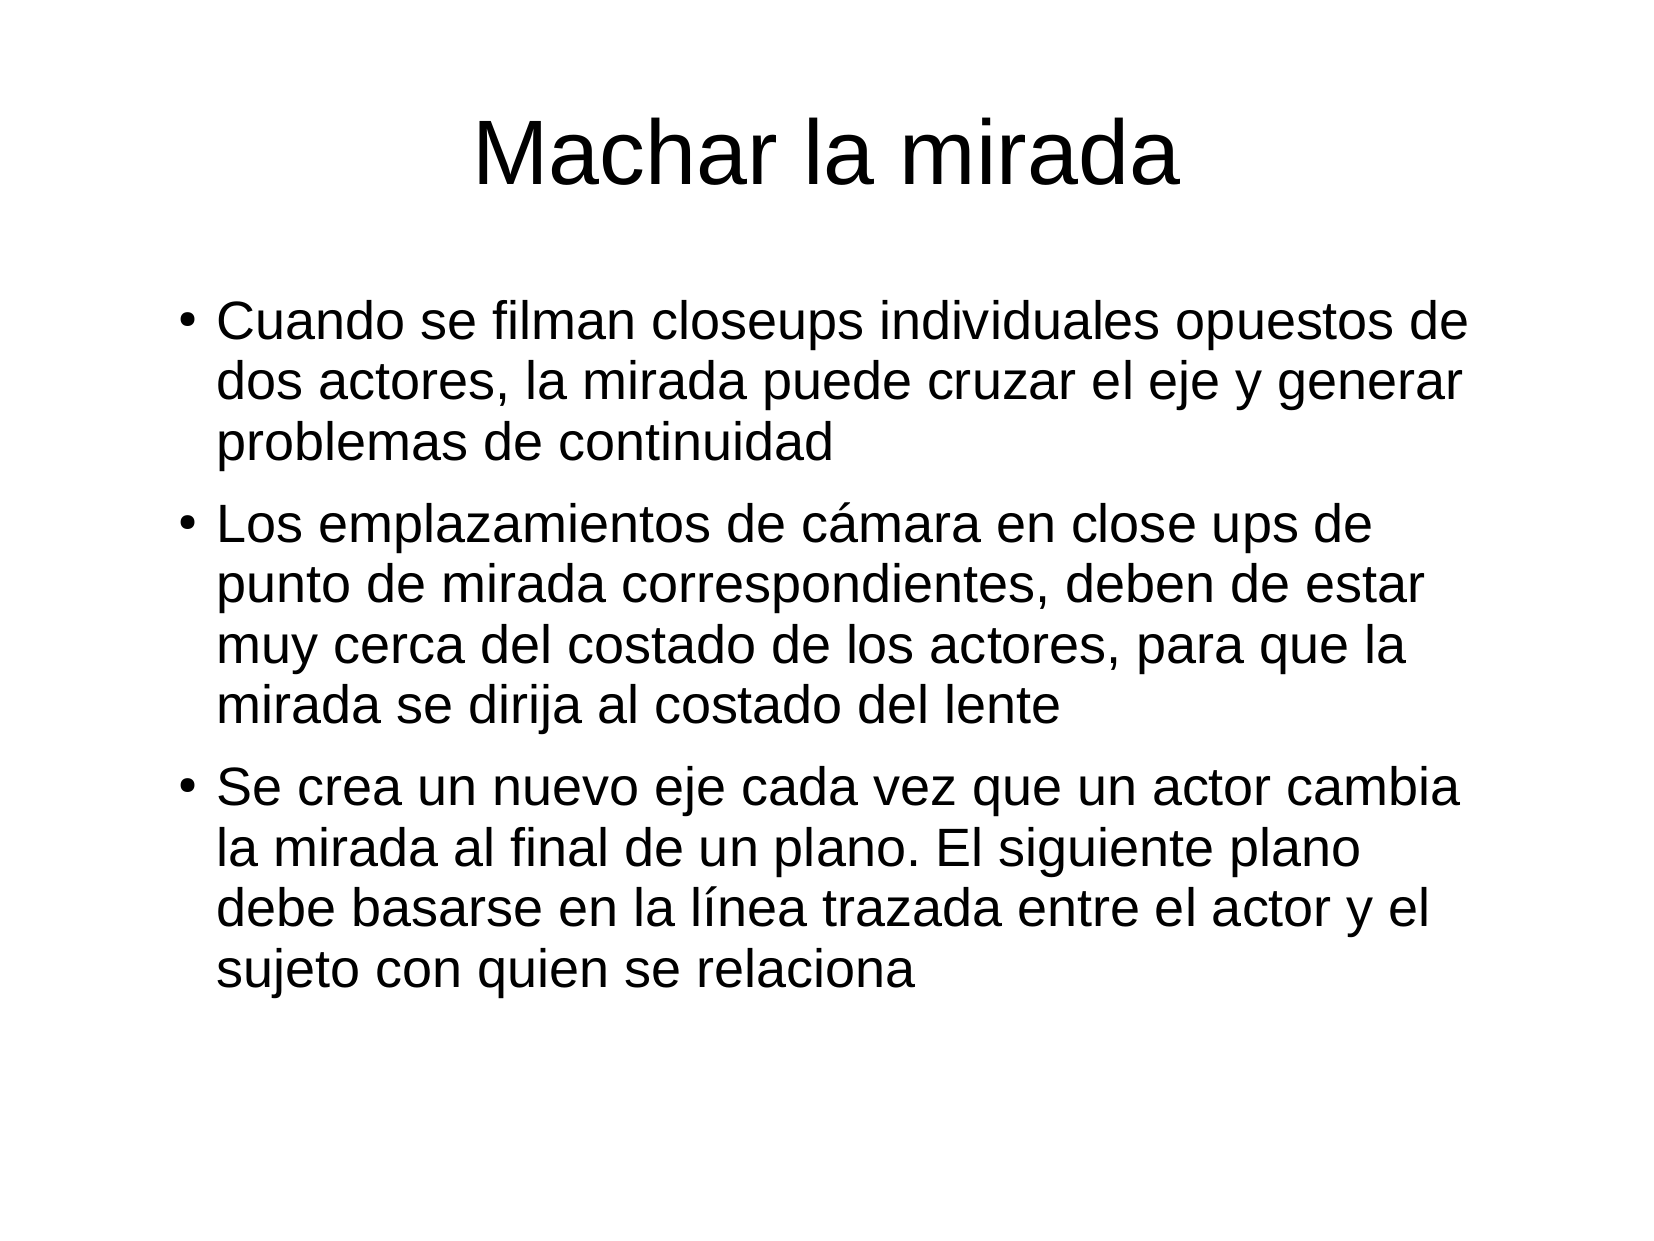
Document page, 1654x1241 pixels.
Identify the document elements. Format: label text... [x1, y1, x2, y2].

title Machar la mirada [82, 49, 1571, 257]
list Cuando se filman closeups individuales opuestos de dos actores, la mirada puede cruzar el eje y generar problemas de continuidad Los emplazamientos de cámara en close ups de punto de mirada correspondientes, deben de estar muy cerca del costado de los actores, para que la mirada se dirija al costado del lente Se crea un nuevo eje cada vez que un actor cambia la mirada al final de un plano. El siguiente plano debe basarse en la línea trazada entre el actor y el sujeto con quien se relaciona [165, 290, 1477, 1010]
